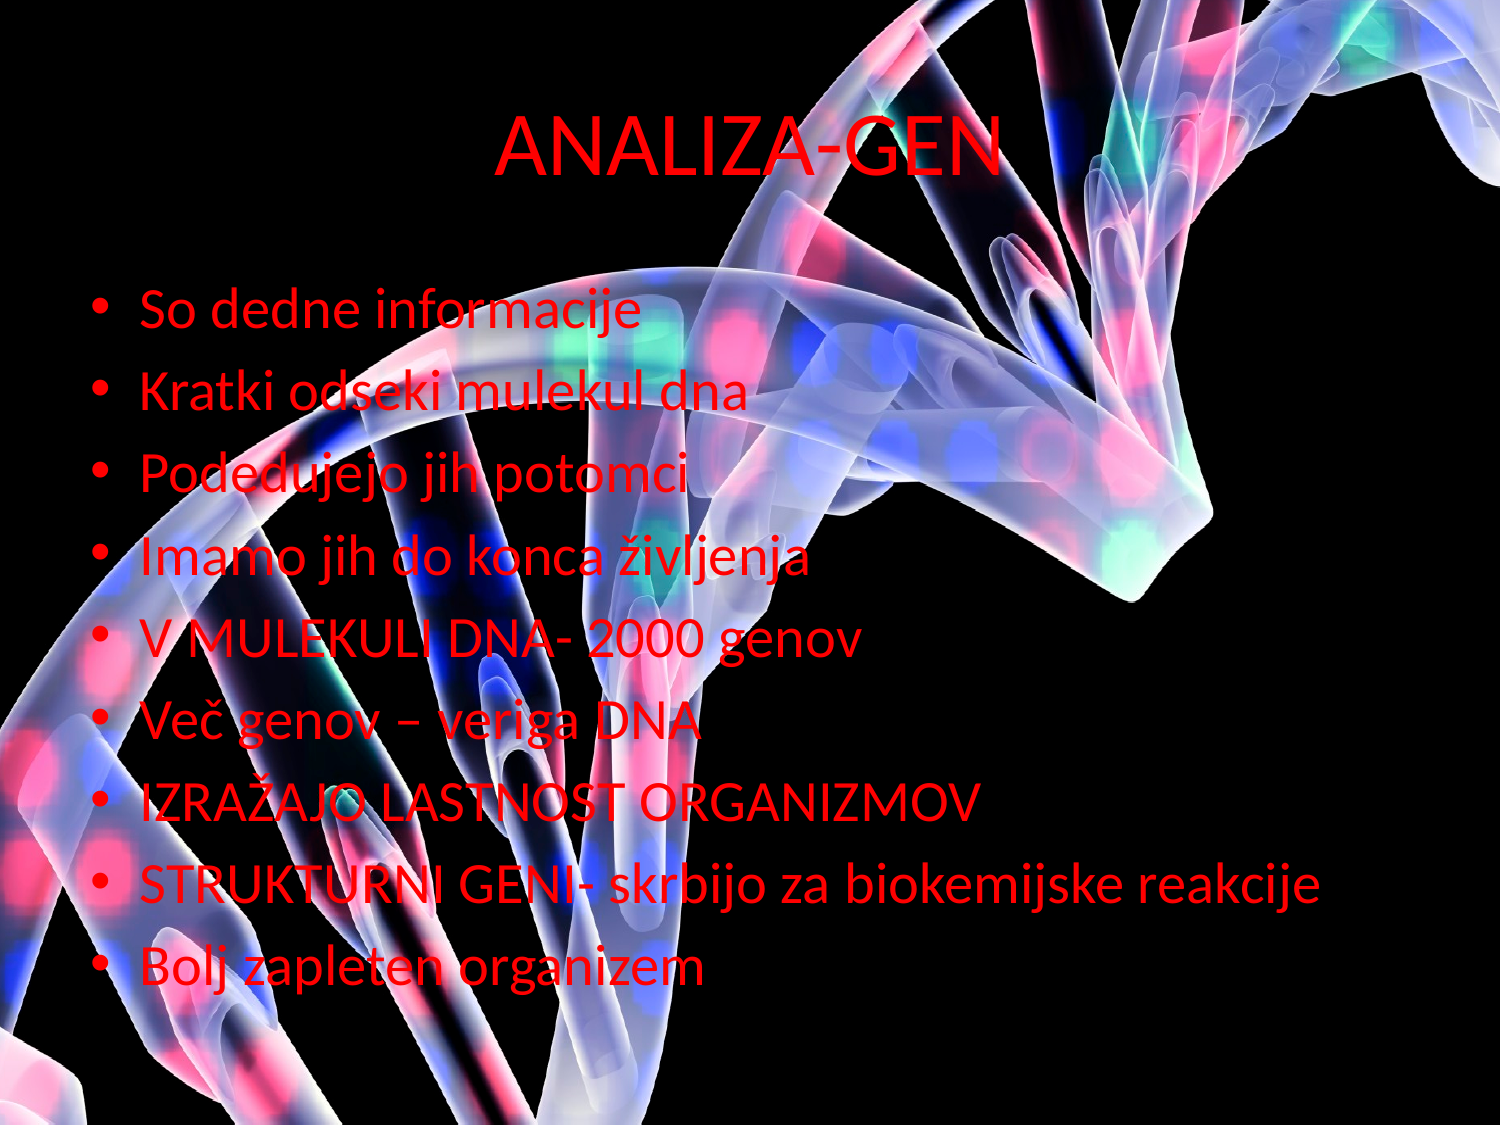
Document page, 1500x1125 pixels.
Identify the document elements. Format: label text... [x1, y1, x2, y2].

title ANALIZA-GEN [75, 45, 1425, 233]
picture [0, 0, 1500, 1125]
list So dedne informacije Kratki odseki mulekul dna Podedujejo jih potomci Imamo jih do konca življenja V MULEKULI DNA- 2000 genov Več genov – veriga DNA IZRAŽAJO LASTNOST ORGANIZMOV STRUKTURNI GENI- skrbijo za biokemijske reakcije Bolj zapleten organizem – večji gen [75, 262, 1425, 1005]
